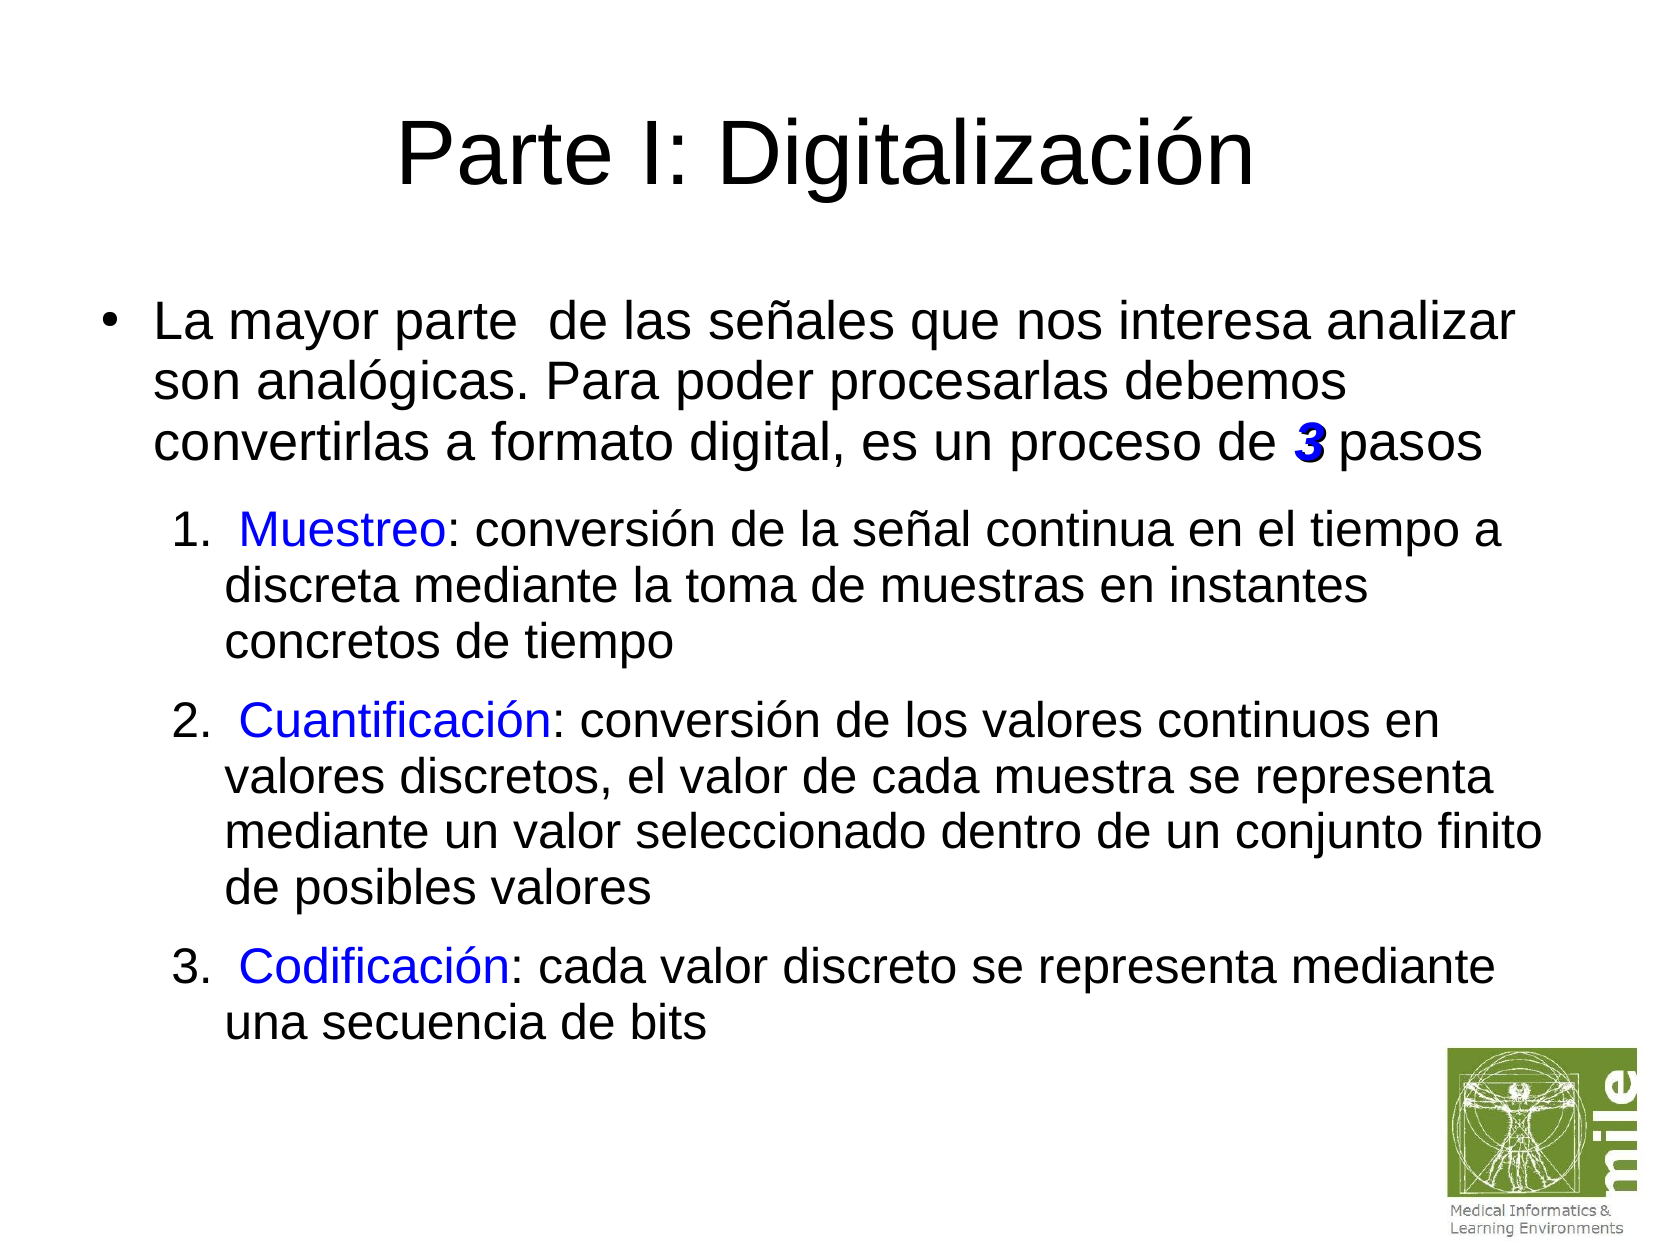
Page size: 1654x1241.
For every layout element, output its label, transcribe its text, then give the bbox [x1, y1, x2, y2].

picture [1440, 1033, 1654, 1241]
list La mayor parte de las señales que nos interesa analizar son analógicas. Para poder procesarlas debemos convertirlas a formato digital, es un proceso de 3 pasos Muestreo: conversión de la señal continua en el tiempo a discreta mediante la toma de muestras en instantes concretos de tiempo Cuantificación: conversión de los valores continuos en valores discretos, el valor de cada muestra se representa mediante un valor seleccionado dentro de un conjunto finito de posibles valores Codificación: cada valor discreto se representa mediante una secuencia de bits [82, 290, 1571, 1109]
title Parte I: Digitalización [82, 56, 1571, 250]
